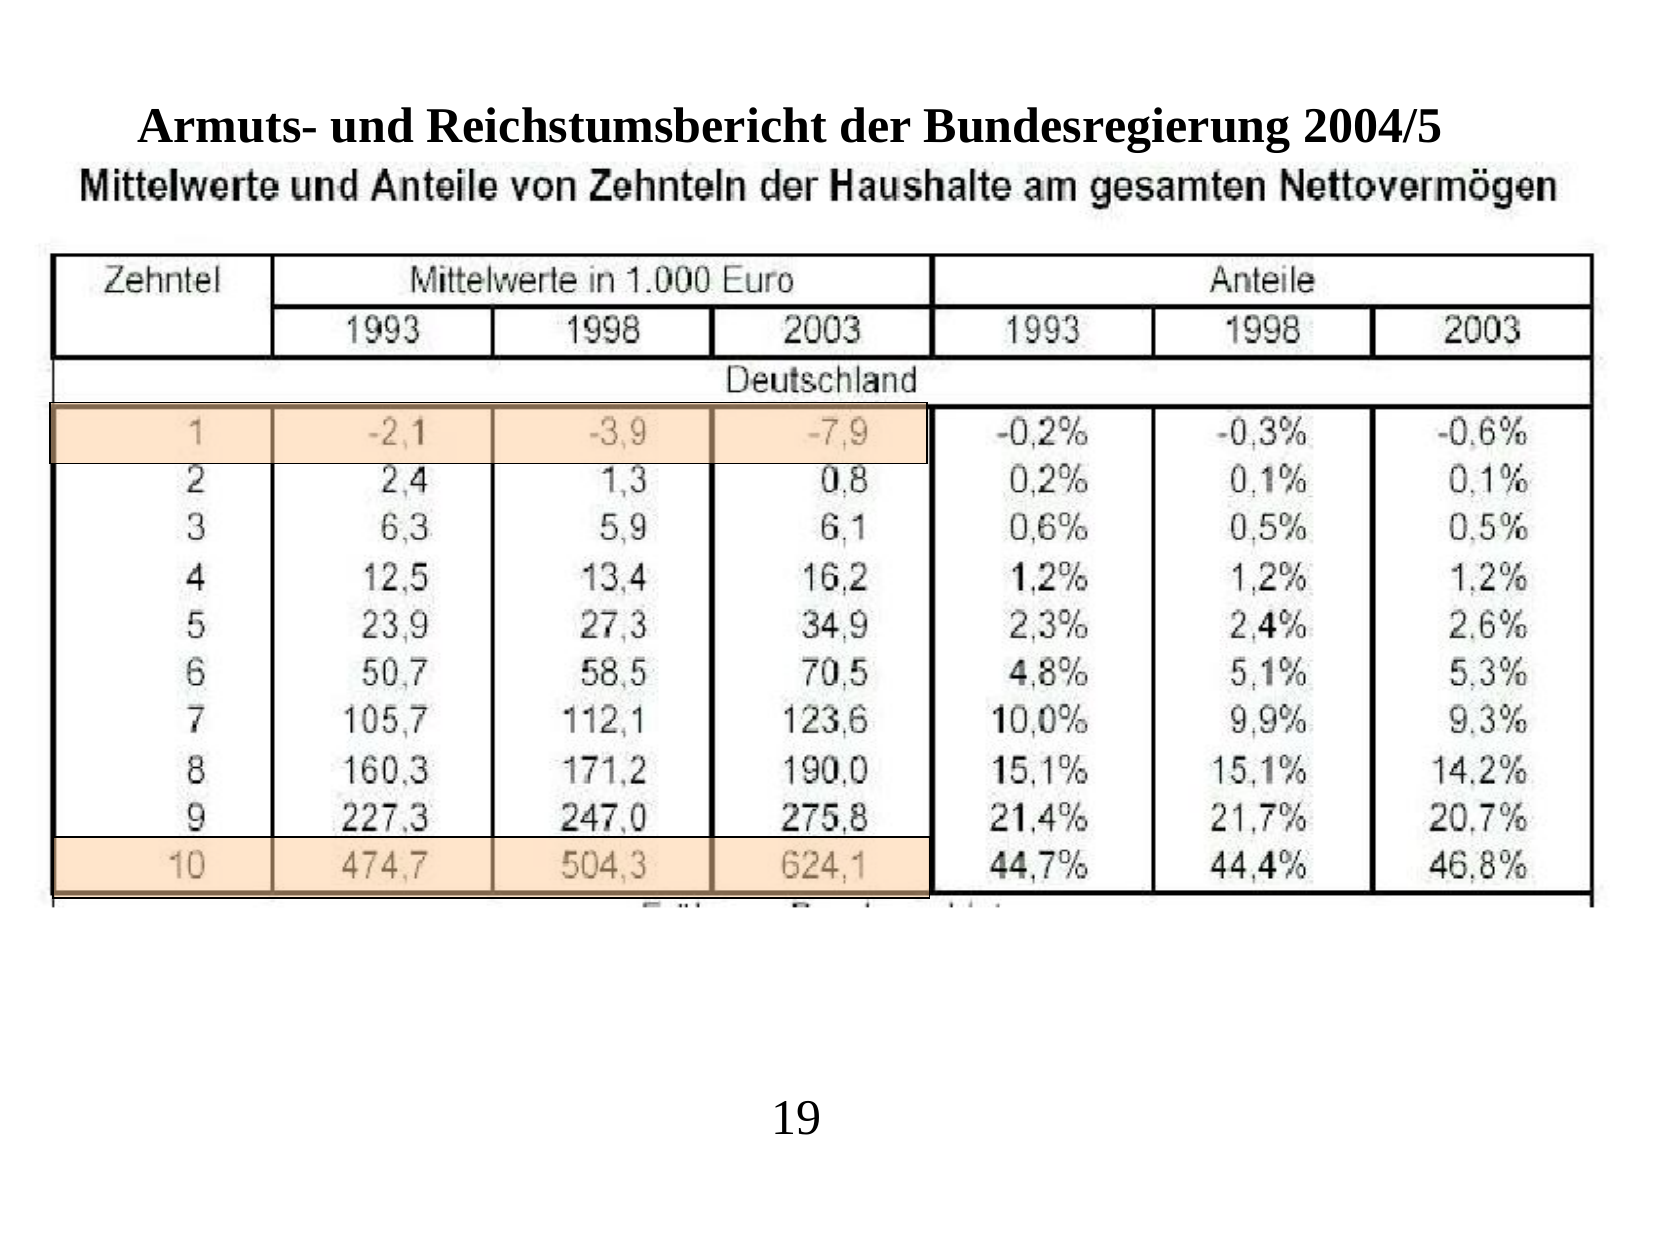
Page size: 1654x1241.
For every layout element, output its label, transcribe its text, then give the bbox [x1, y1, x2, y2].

text_box Armuts- und Reichstumsbericht der Bundesregierung 2004/5 [137, 92, 1443, 153]
text_box [52, 836, 930, 898]
text_box <Nummer> [771, 1084, 982, 1145]
picture [4, 108, 1645, 1116]
text_box [50, 402, 927, 464]
